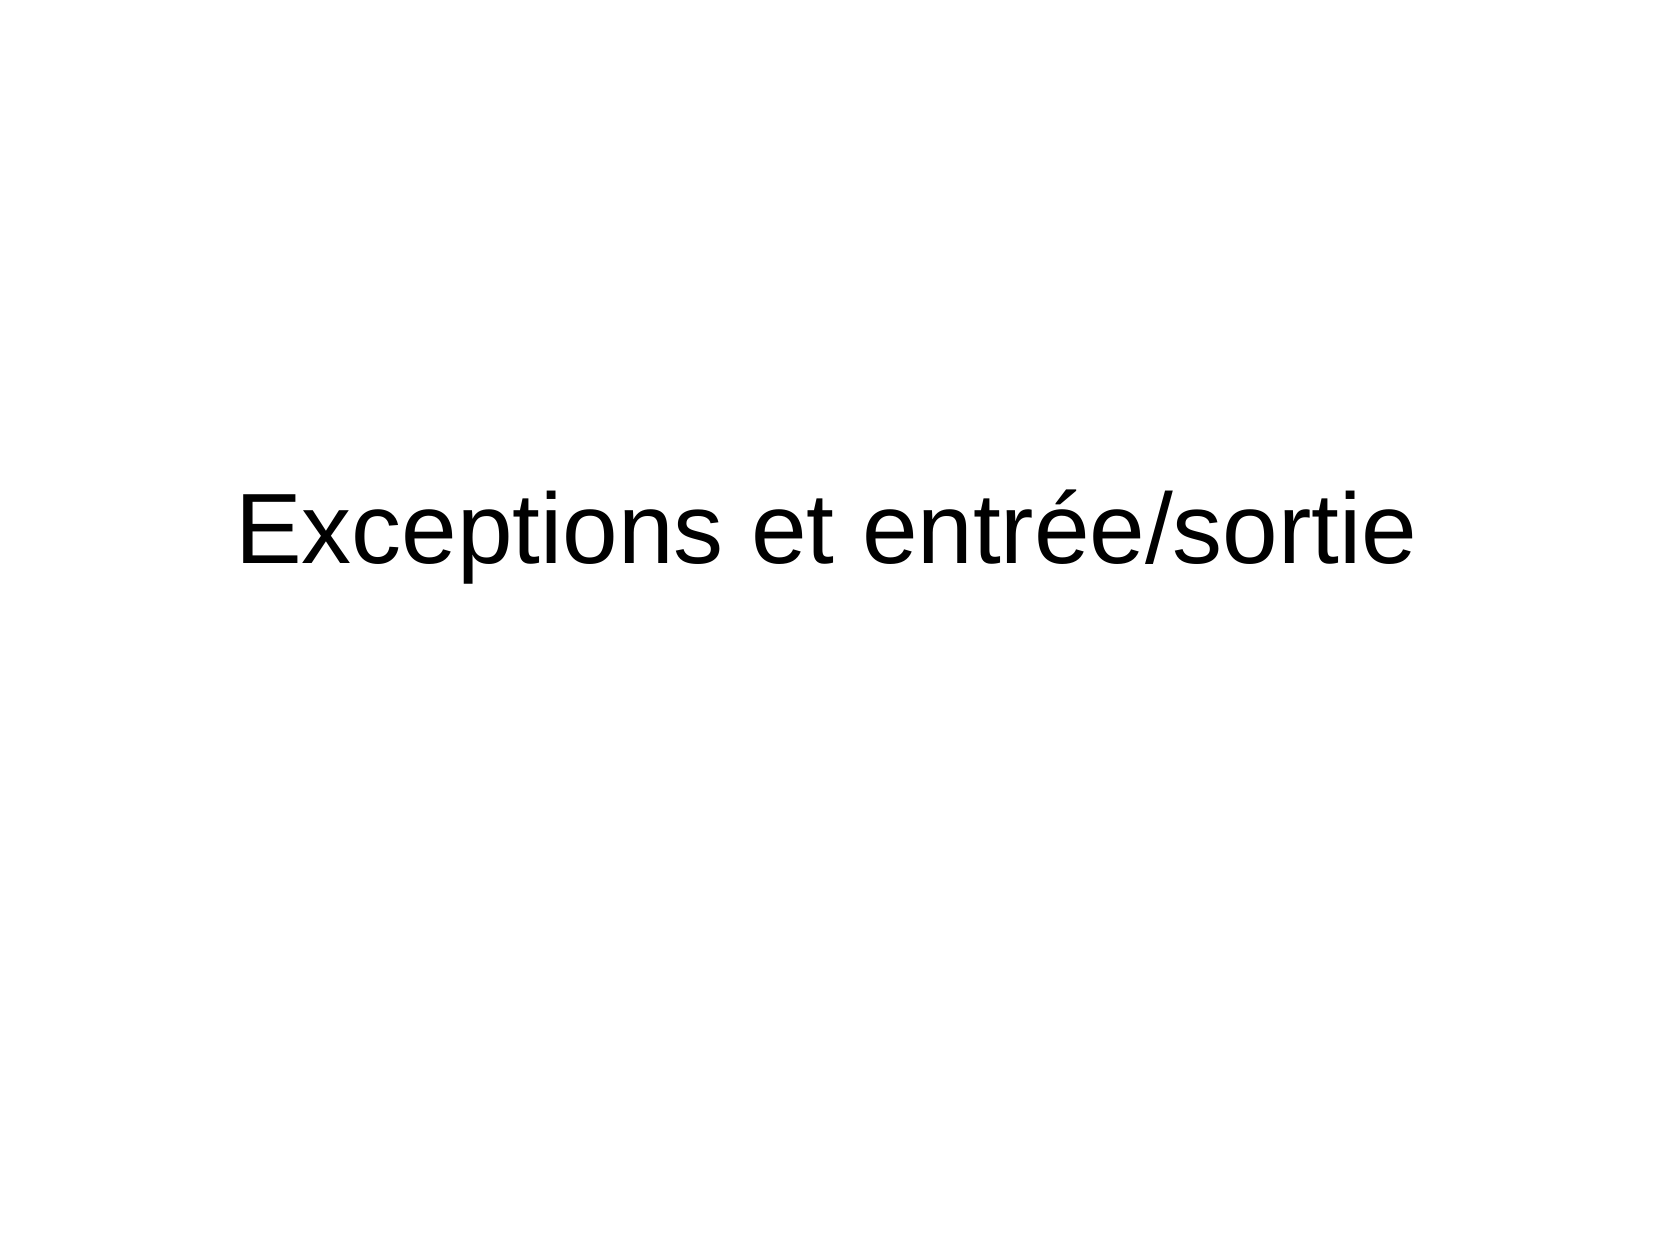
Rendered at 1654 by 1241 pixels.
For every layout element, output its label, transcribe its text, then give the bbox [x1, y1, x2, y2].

subtitle Exceptions et entrée/sortie [82, 49, 1571, 1010]
